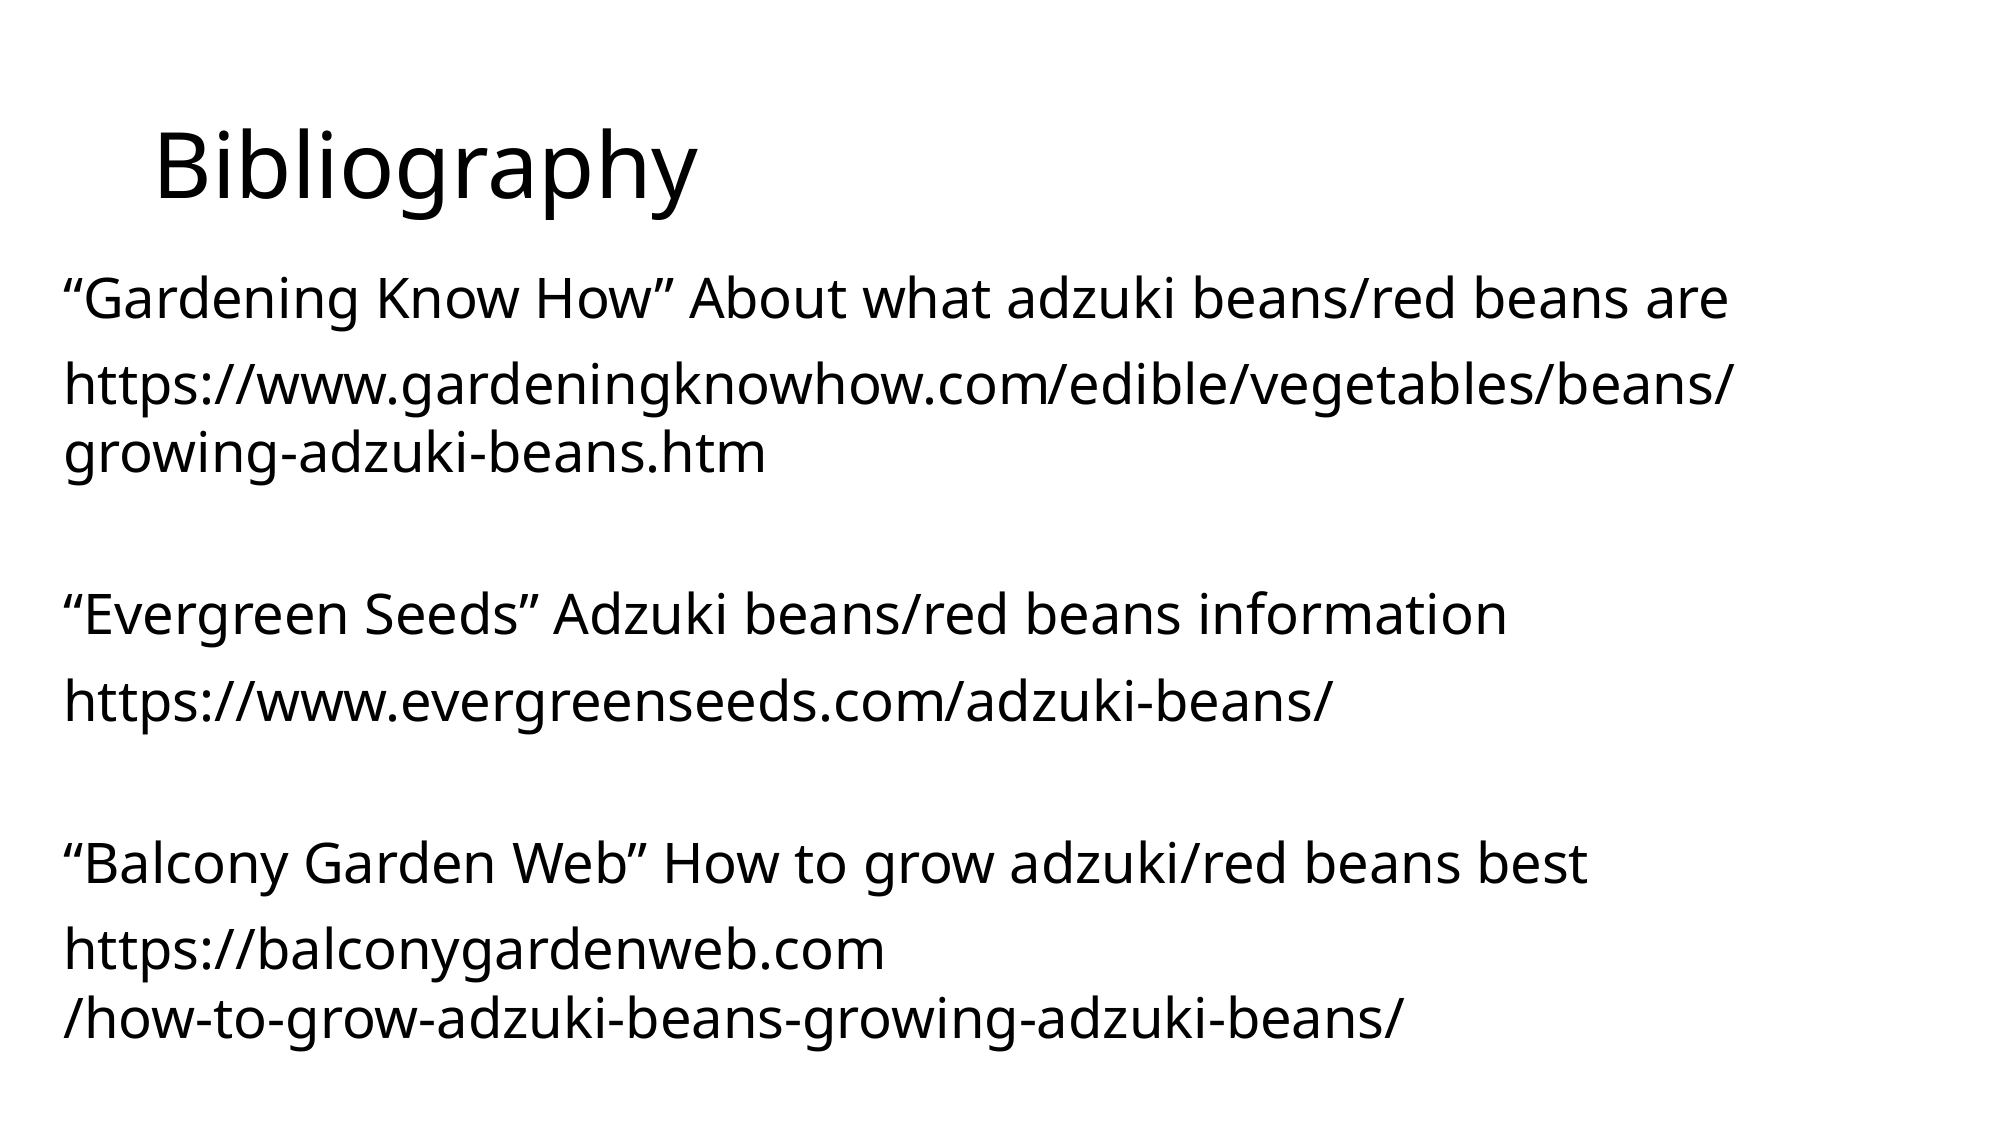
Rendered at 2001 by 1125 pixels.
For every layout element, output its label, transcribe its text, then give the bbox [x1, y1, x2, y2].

list “Gardening Know How” About what adzuki beans/red beans are https://www.gardeningknowhow.com/edible/vegetables/beans/growing-adzuki-beans.htm “Evergreen Seeds” Adzuki beans/red beans information https://www.evergreenseeds.com/adzuki-beans/ “Balcony Garden Web” How to grow adzuki/red beans best https://balconygardenweb.com/how-to-grow-adzuki-beans-growing-adzuki-beans/ [48, 262, 1952, 1066]
title Bibliography [137, 59, 1863, 262]
